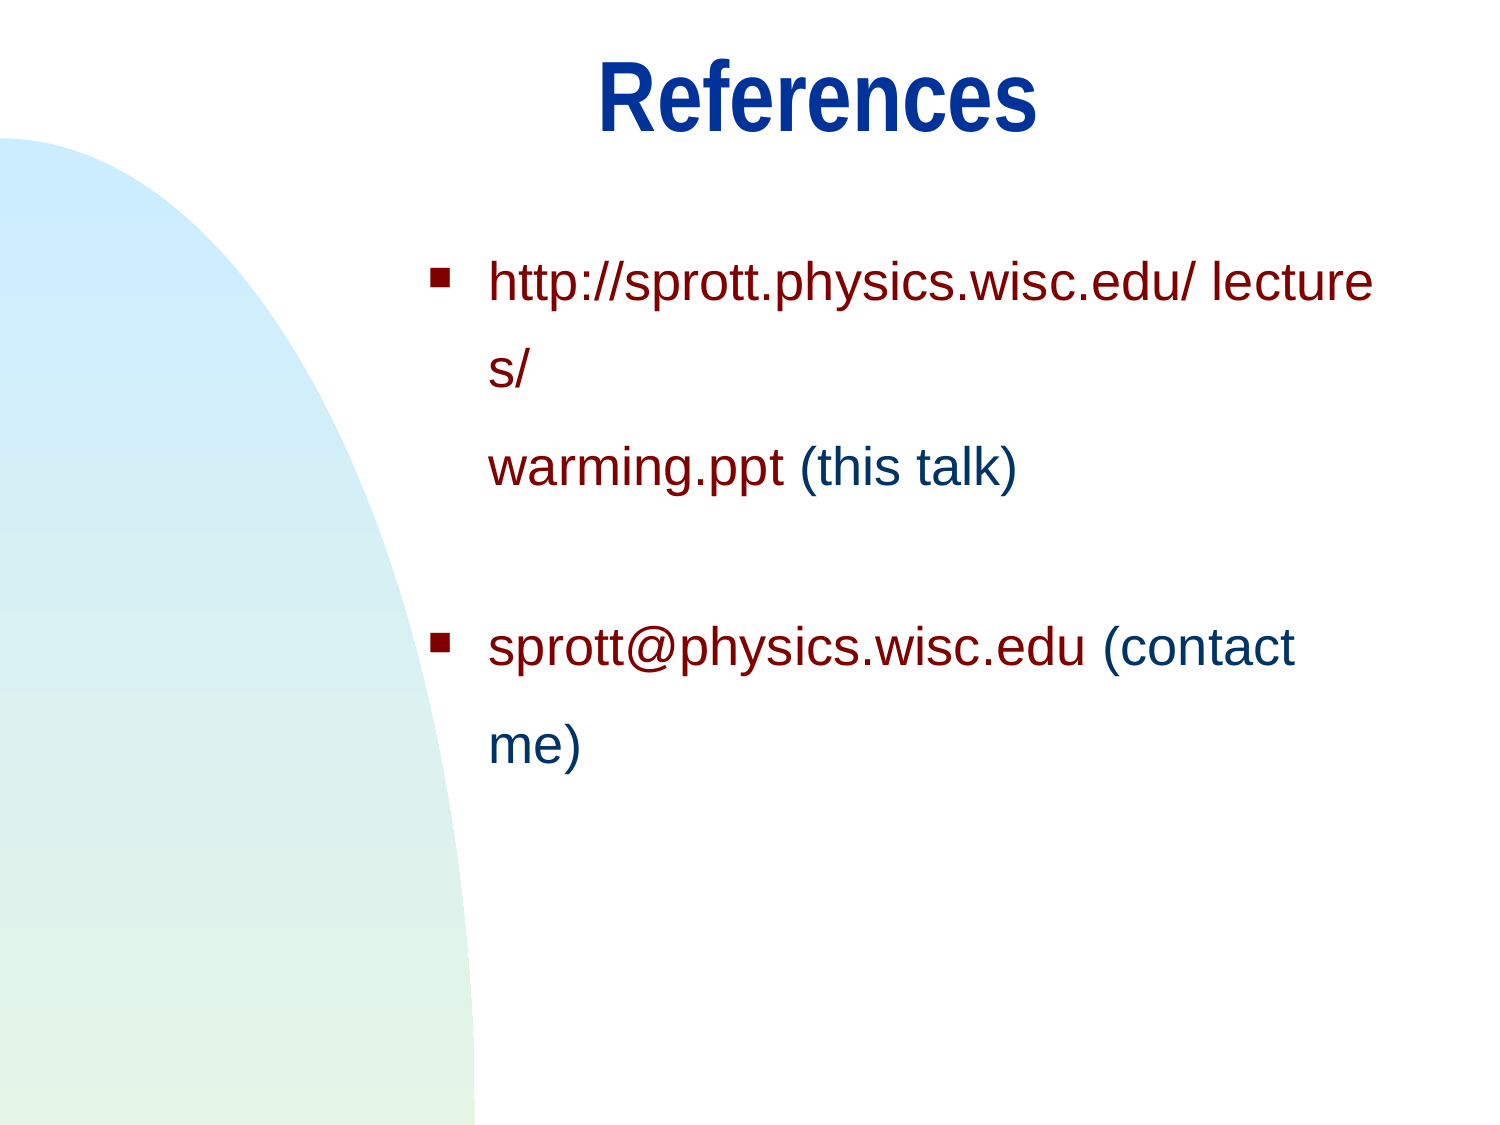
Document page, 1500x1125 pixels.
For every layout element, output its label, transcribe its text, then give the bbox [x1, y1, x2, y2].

list http://sprott.physics.wisc.edu/ lectures/warming.ppt (this talk) sprott@physics.wisc.edu (contact me) [417, 206, 1418, 995]
title References [174, 24, 1463, 188]
